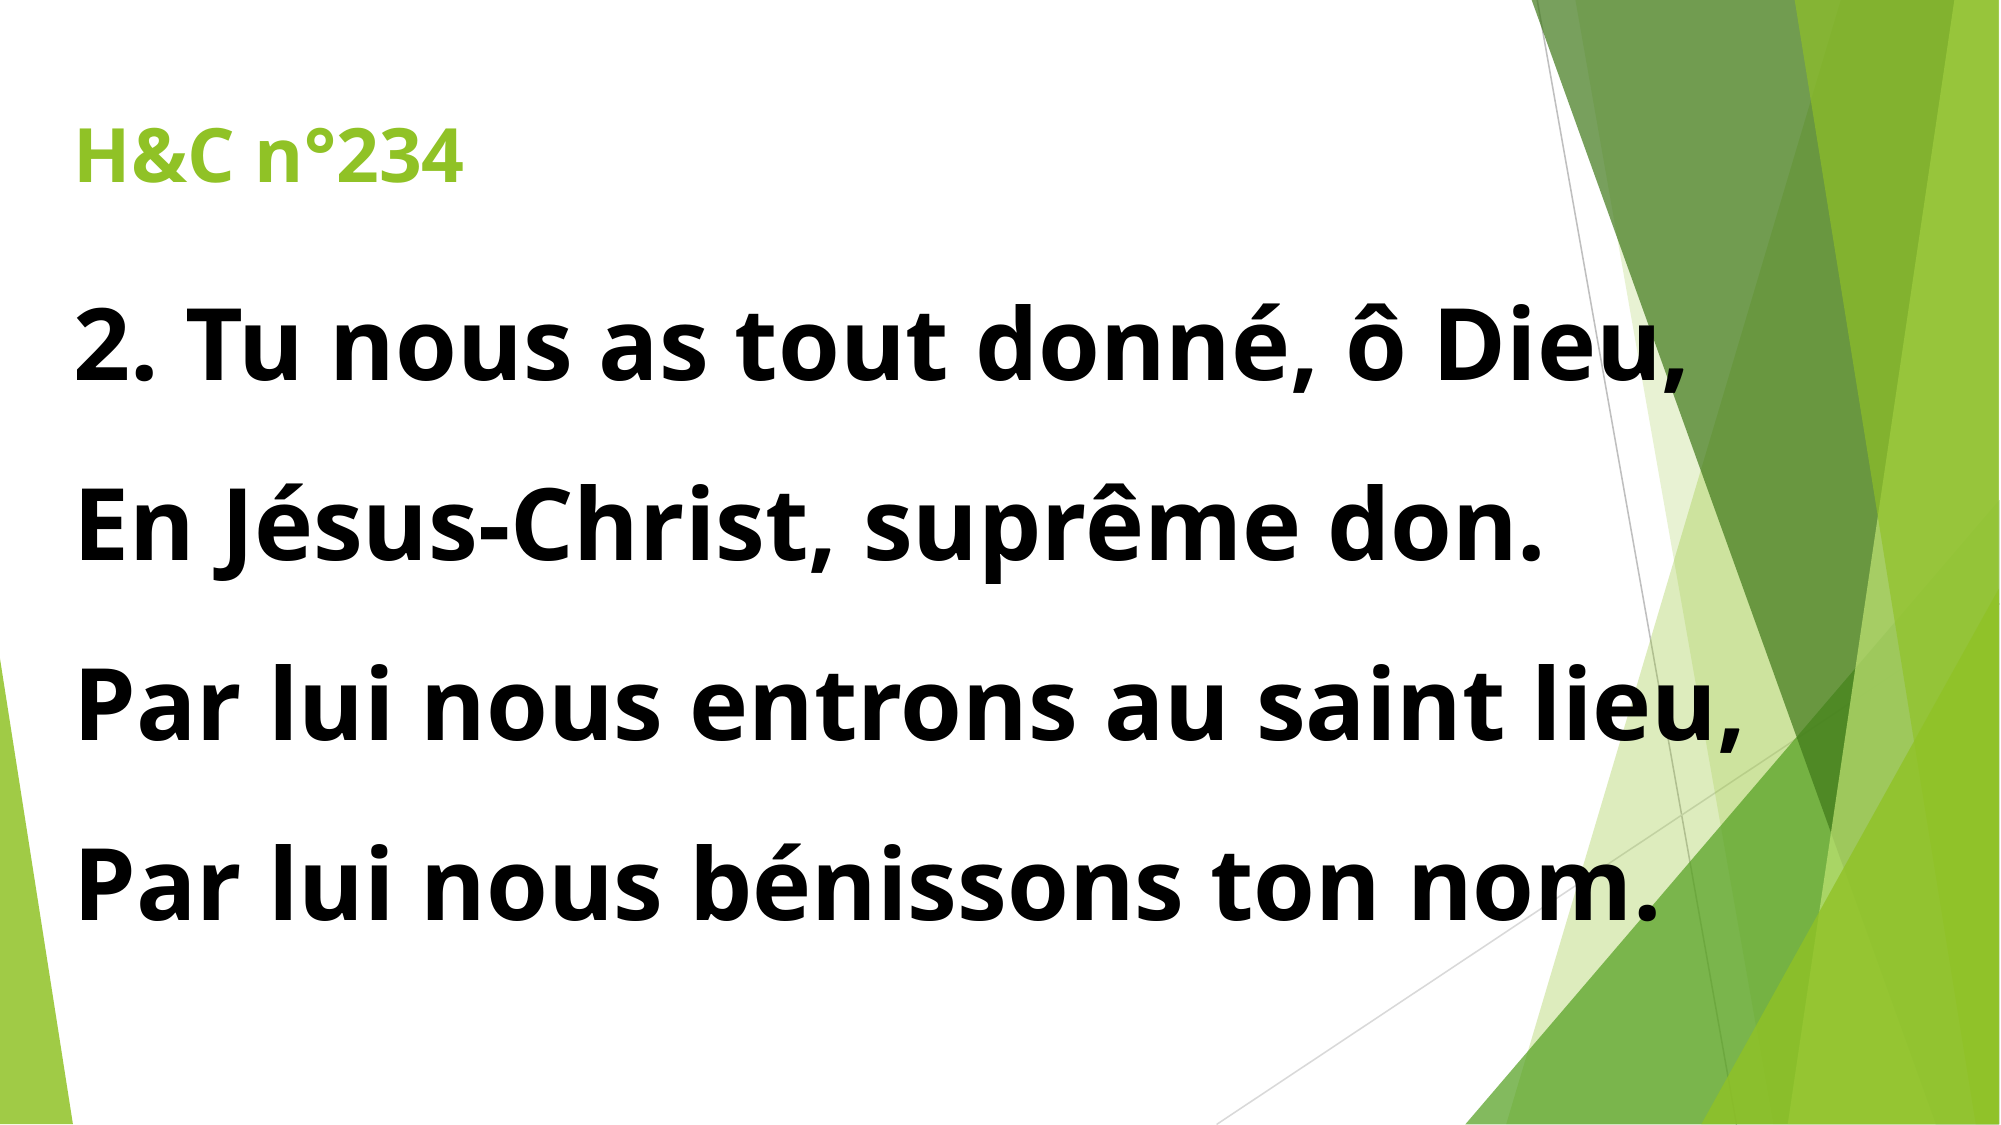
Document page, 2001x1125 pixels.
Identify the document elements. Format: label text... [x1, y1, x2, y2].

text_box H&C n°234 [59, 99, 1522, 213]
text_box 2. Tu nous as tout donné, ô Dieu, En Jésus-Christ, suprême don. Par lui nous entrons au saint lieu, Par lui nous bénissons ton nom. [59, 213, 1973, 1037]
